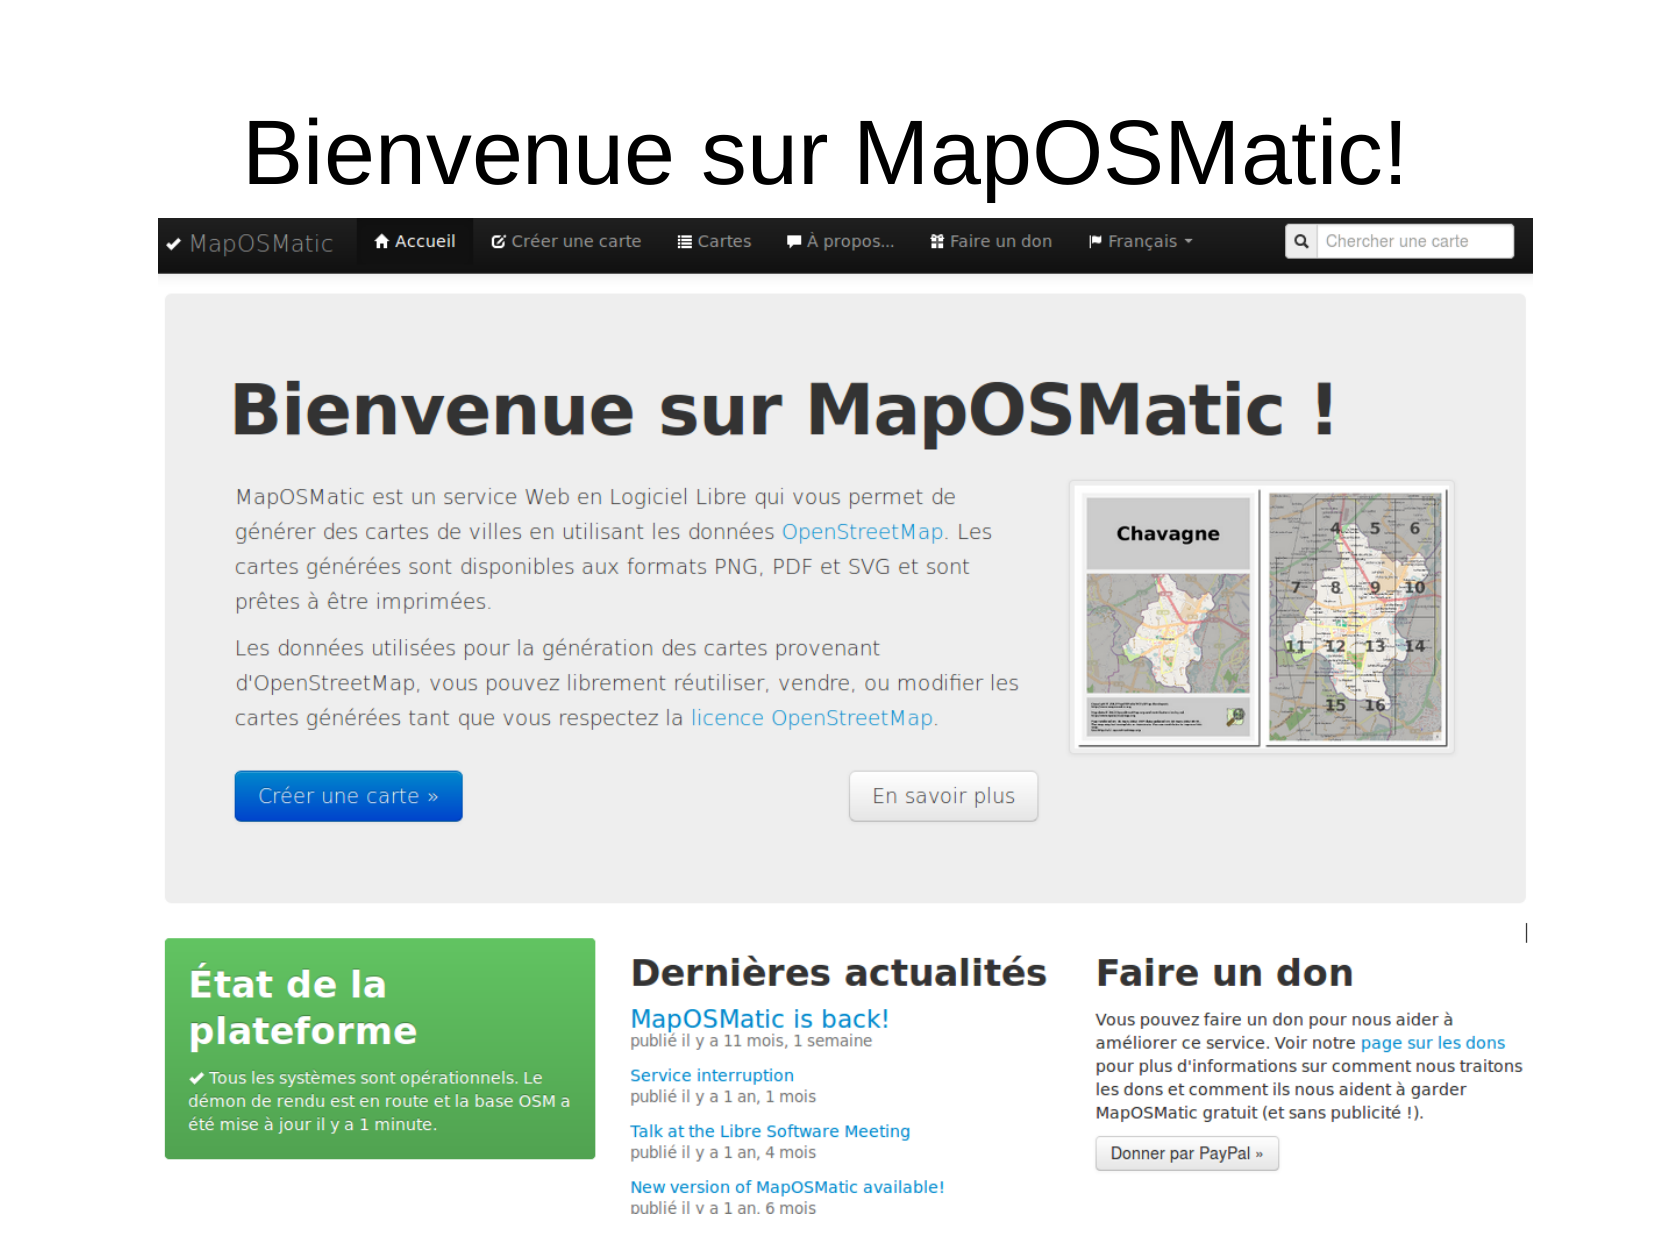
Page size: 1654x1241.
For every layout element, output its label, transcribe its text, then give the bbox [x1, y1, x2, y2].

picture [158, 218, 1533, 1214]
title Bienvenue sur MapOSMatic! [82, 49, 1571, 257]
